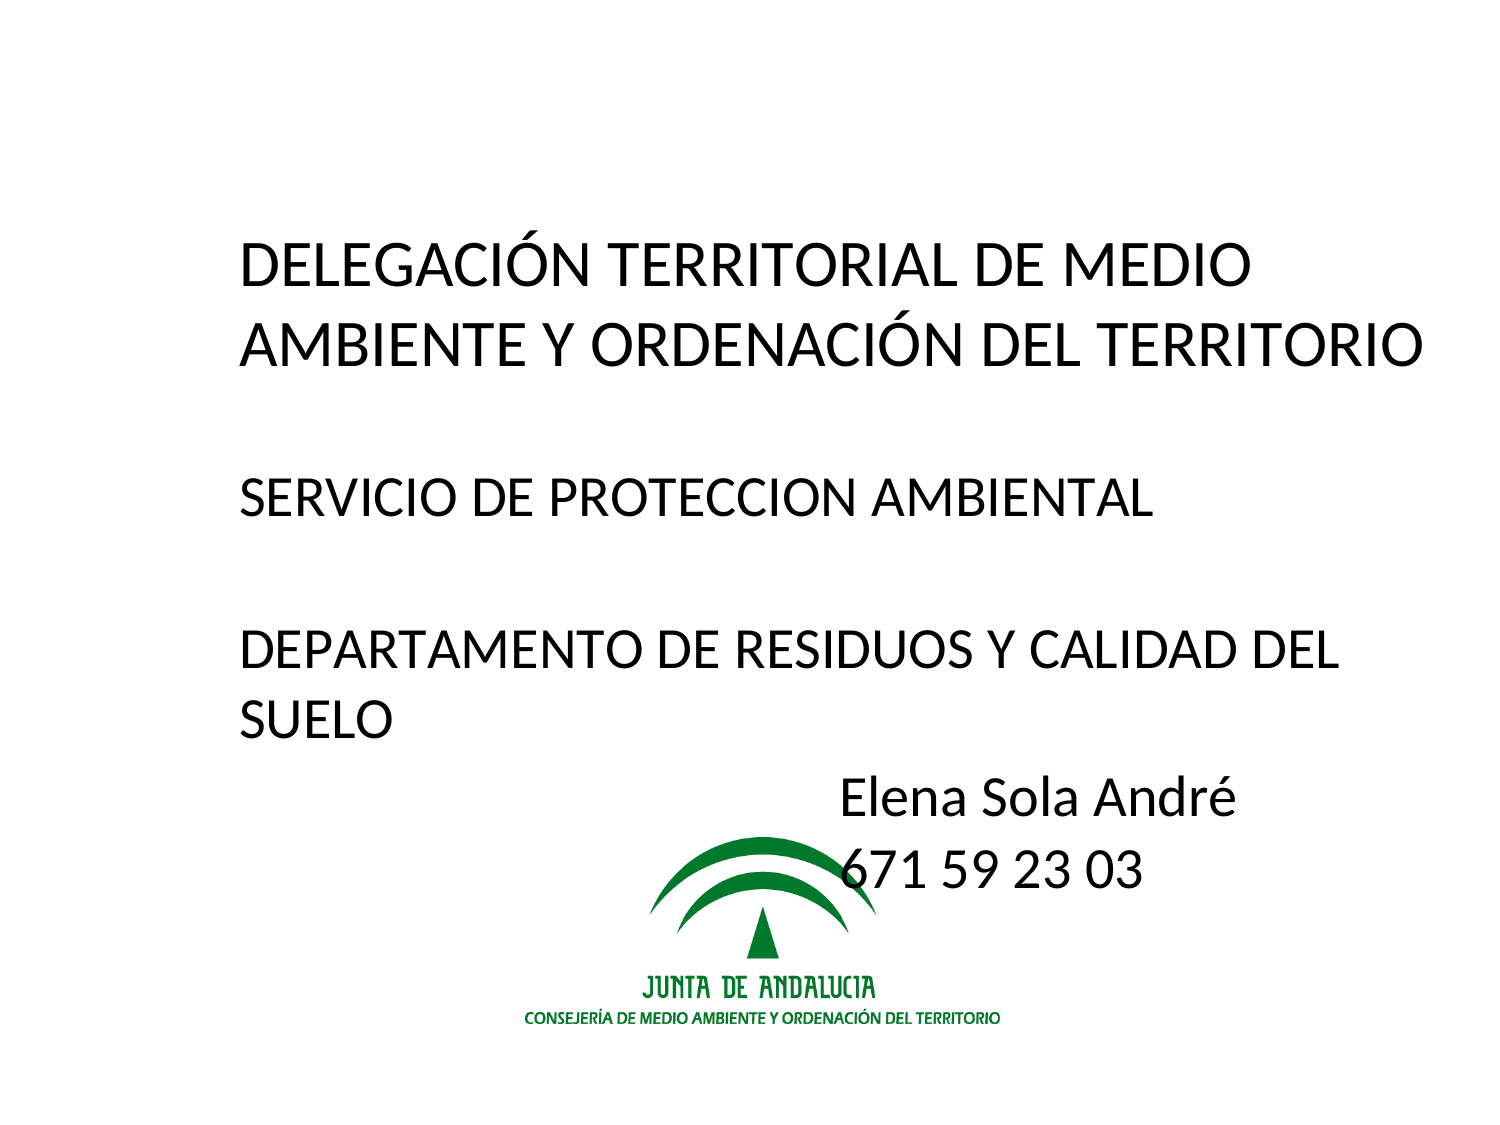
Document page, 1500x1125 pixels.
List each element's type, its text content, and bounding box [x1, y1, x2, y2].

picture [525, 988, 1000, 1024]
text_box DELEGACIÓN TERRITORIAL DE MEDIO AMBIENTE Y ORDENACIÓN DEL TERRITORIO SERVICIO DE PROTECCION AMBIENTAL DEPARTAMENTO DE RESIDUOS Y CALIDAD DEL SUELO Elena Sola André 671 59 23 03 [224, 212, 1487, 988]
